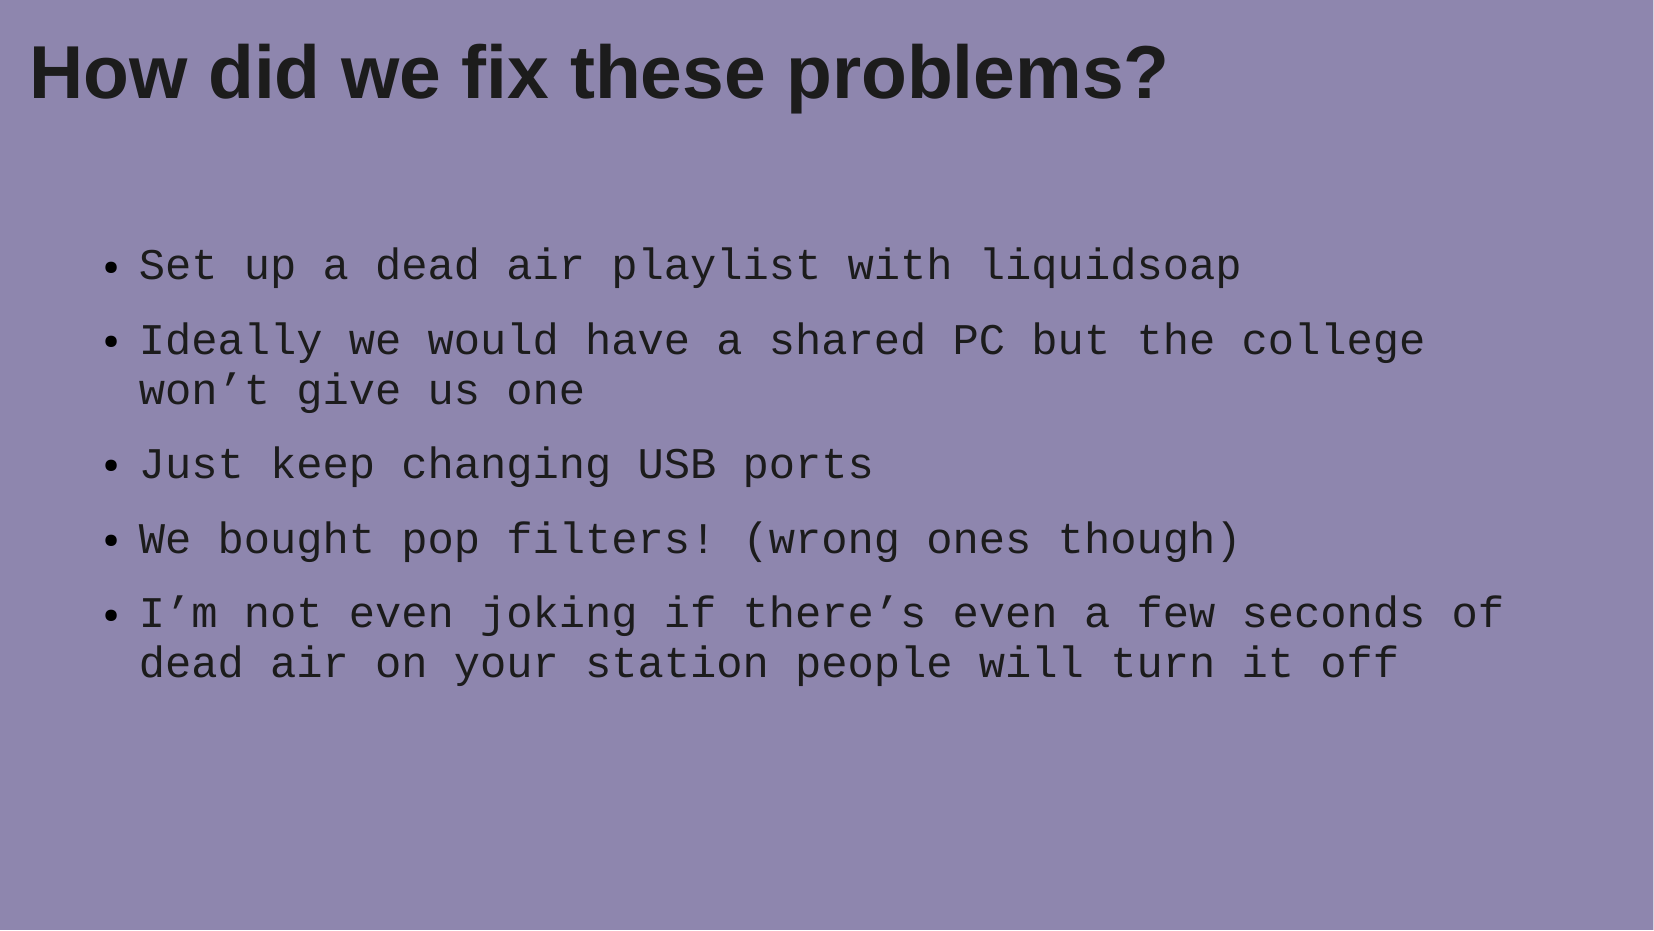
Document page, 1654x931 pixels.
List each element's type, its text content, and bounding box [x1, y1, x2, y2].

title How did we fix these problems? [29, 11, 1536, 133]
text_box Set up a dead air playlist with liquidsoap Ideally we would have a shared PC but the college won’t give us one Just keep changing USB ports We bought pop filters! (wrong ones though) I’m not even joking if there’s even a few seconds of dead air on your station people will turn it off [88, 236, 1536, 857]
